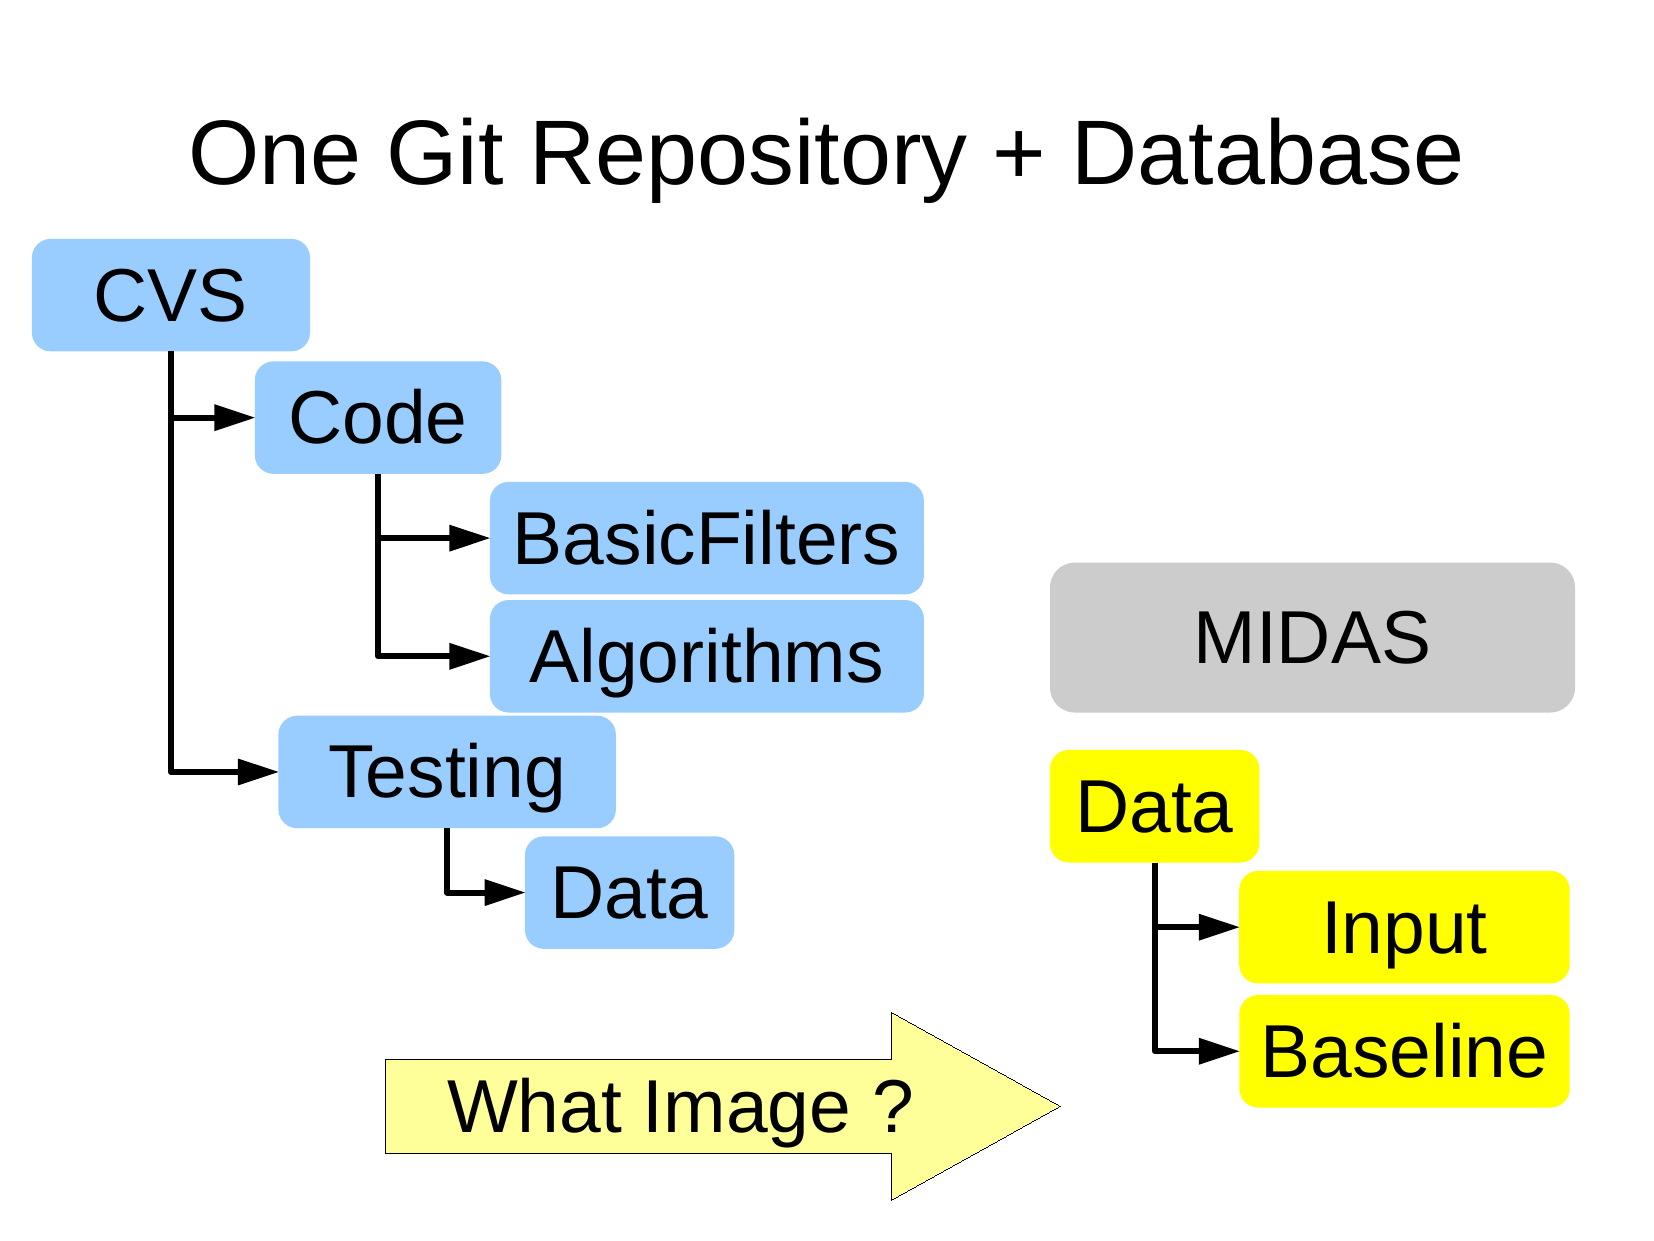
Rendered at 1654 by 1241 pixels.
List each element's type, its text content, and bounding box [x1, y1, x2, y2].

text_box Code [254, 361, 502, 474]
text_box Input [1239, 870, 1570, 984]
text_box CVS [31, 238, 311, 352]
text_box Testing [278, 715, 616, 829]
text_box Data [1049, 749, 1260, 863]
text_box Algorithms [489, 600, 924, 713]
text_box MIDAS [1050, 562, 1576, 713]
title One Git Repository + Database [82, 49, 1571, 257]
text_box Baseline [1239, 994, 1570, 1108]
text_box What Image ? [385, 1012, 1061, 1201]
text_box Data [524, 836, 735, 949]
text_box BasicFilters [489, 481, 924, 595]
